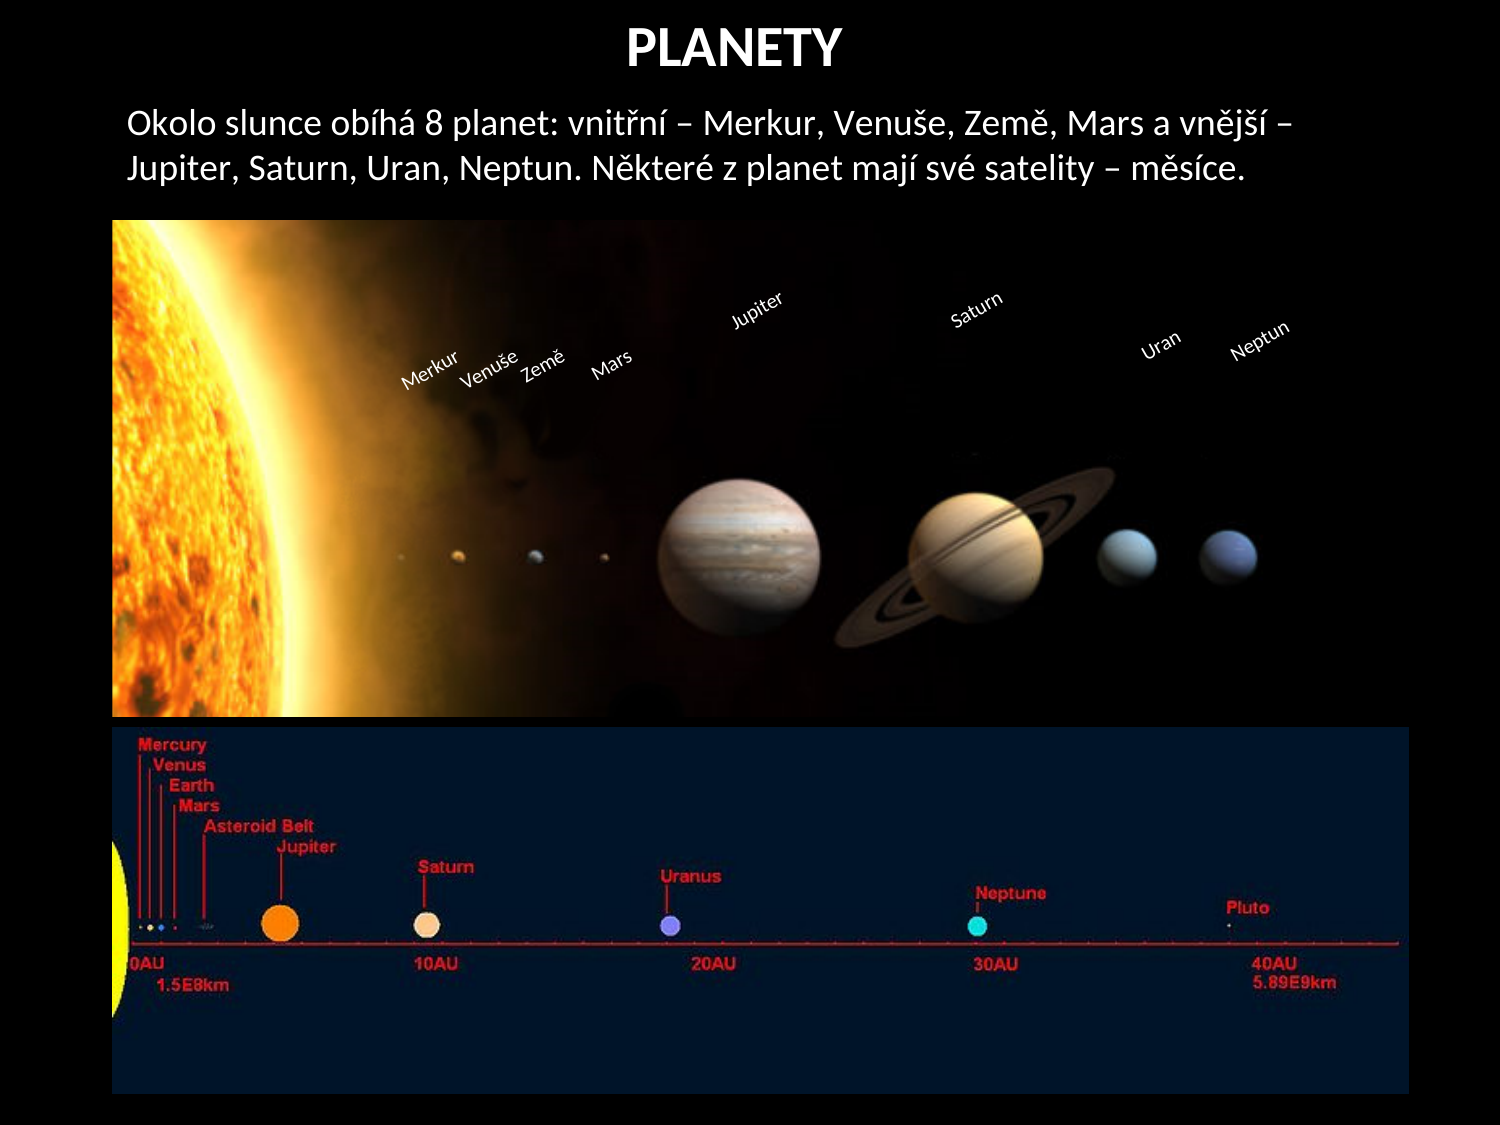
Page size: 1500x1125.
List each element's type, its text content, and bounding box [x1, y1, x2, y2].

text_box Země [499, 328, 582, 402]
picture [112, 220, 1388, 717]
text_box Jupiter [708, 269, 805, 348]
text_box PLANETY [611, 0, 858, 86]
text_box Venuše [438, 327, 530, 409]
text_box Saturn [928, 269, 1024, 347]
text_box Mars [569, 328, 653, 400]
text_box Merkur [379, 328, 474, 410]
picture [112, 727, 1409, 1094]
text_box Neptun [1208, 298, 1310, 380]
text_box Uran [1119, 308, 1202, 380]
text_box Okolo slunce obíhá 8 planet: vnitřní – Merkur, Venuše, Země, Mars a vnější – Jupiter, Saturn, Uran, Neptun. Některé z planet mají své satelity – měsíce. [112, 90, 1400, 196]
